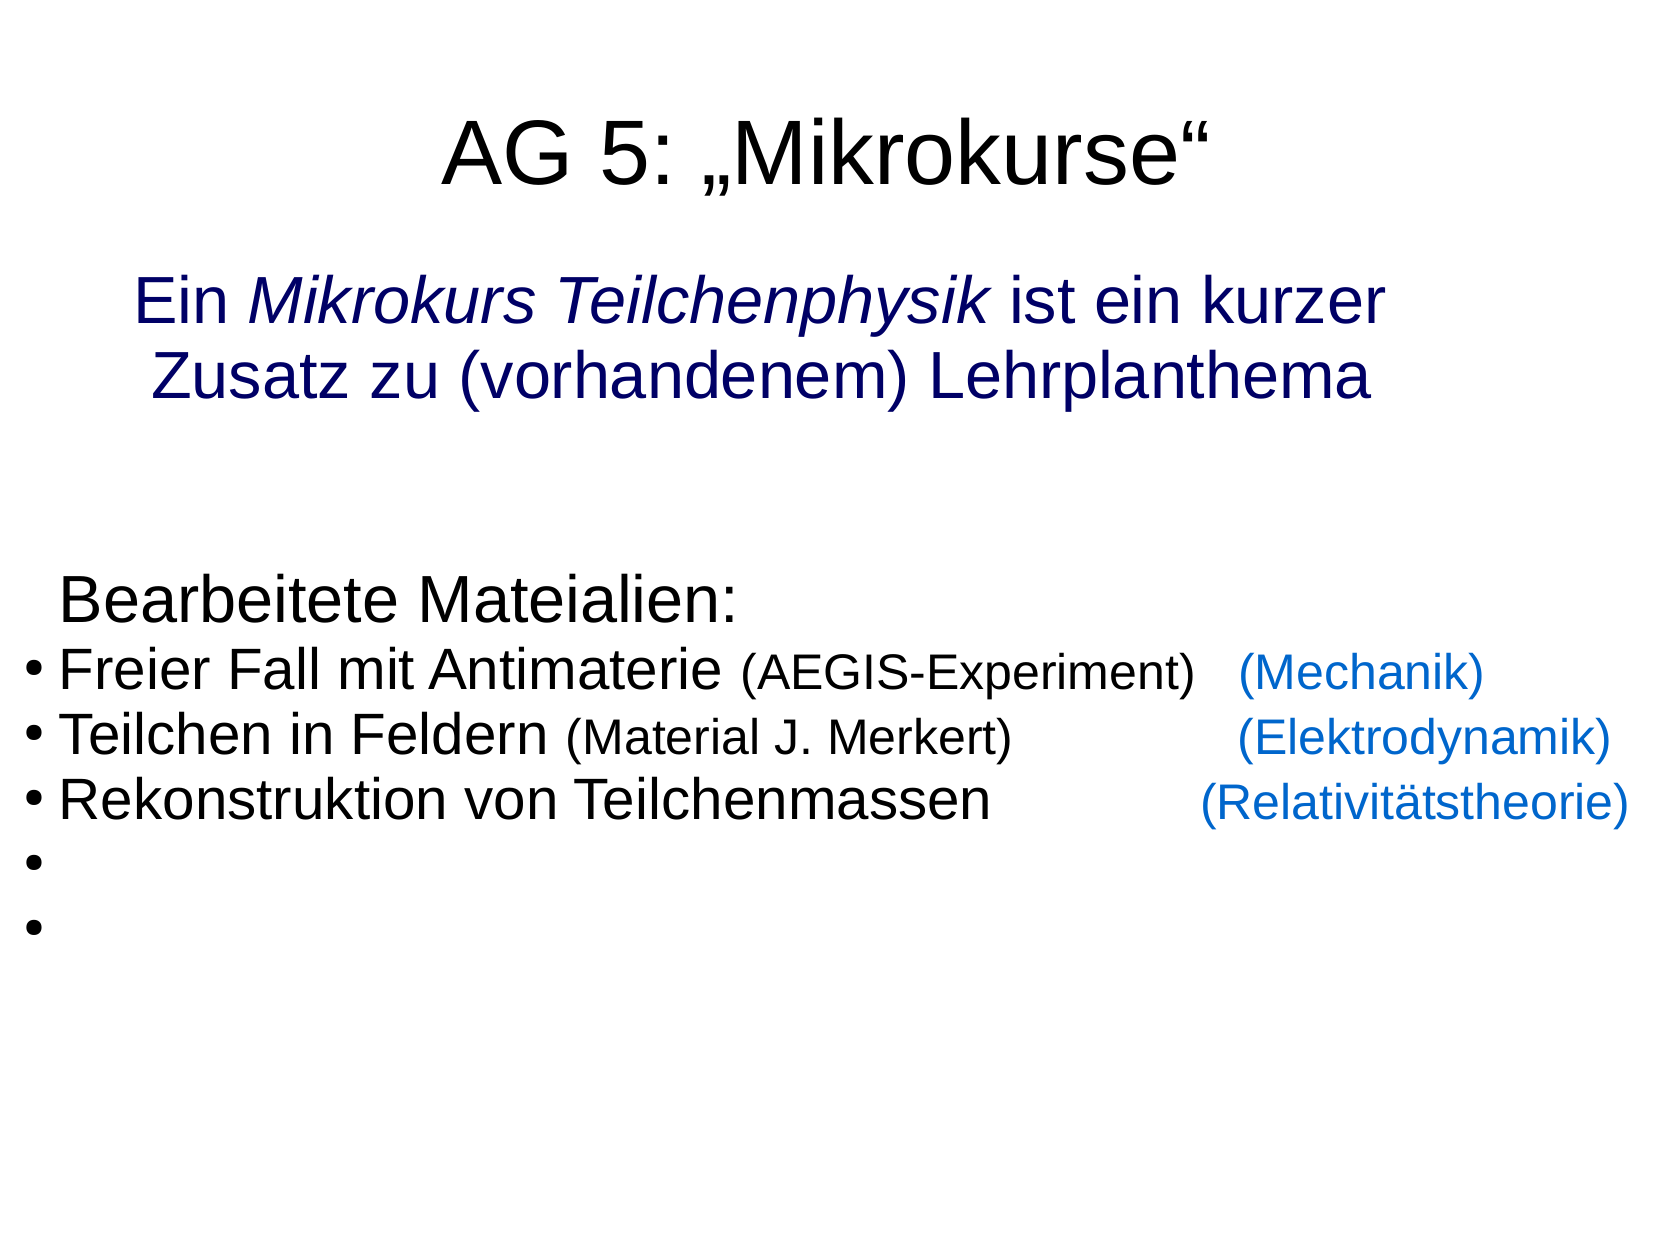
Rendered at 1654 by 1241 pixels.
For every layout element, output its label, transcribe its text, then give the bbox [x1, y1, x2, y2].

subtitle Ein Mikrokurs Teilchenphysik ist ein kurzer Zusatz zu (vorhandenem) Lehrplanthema Bearbeitete Mateialien: Freier Fall mit Antimaterie (AEGIS-Experiment) (Mechanik) Teilchen in Feldern (Material J. Merkert) (Elektrodynamik) Rekonstruktion von Teilchenmassen (Relativitätstheorie) [23, 262, 1642, 1038]
title AG 5: „Mikrokurse“ [82, 49, 1571, 257]
